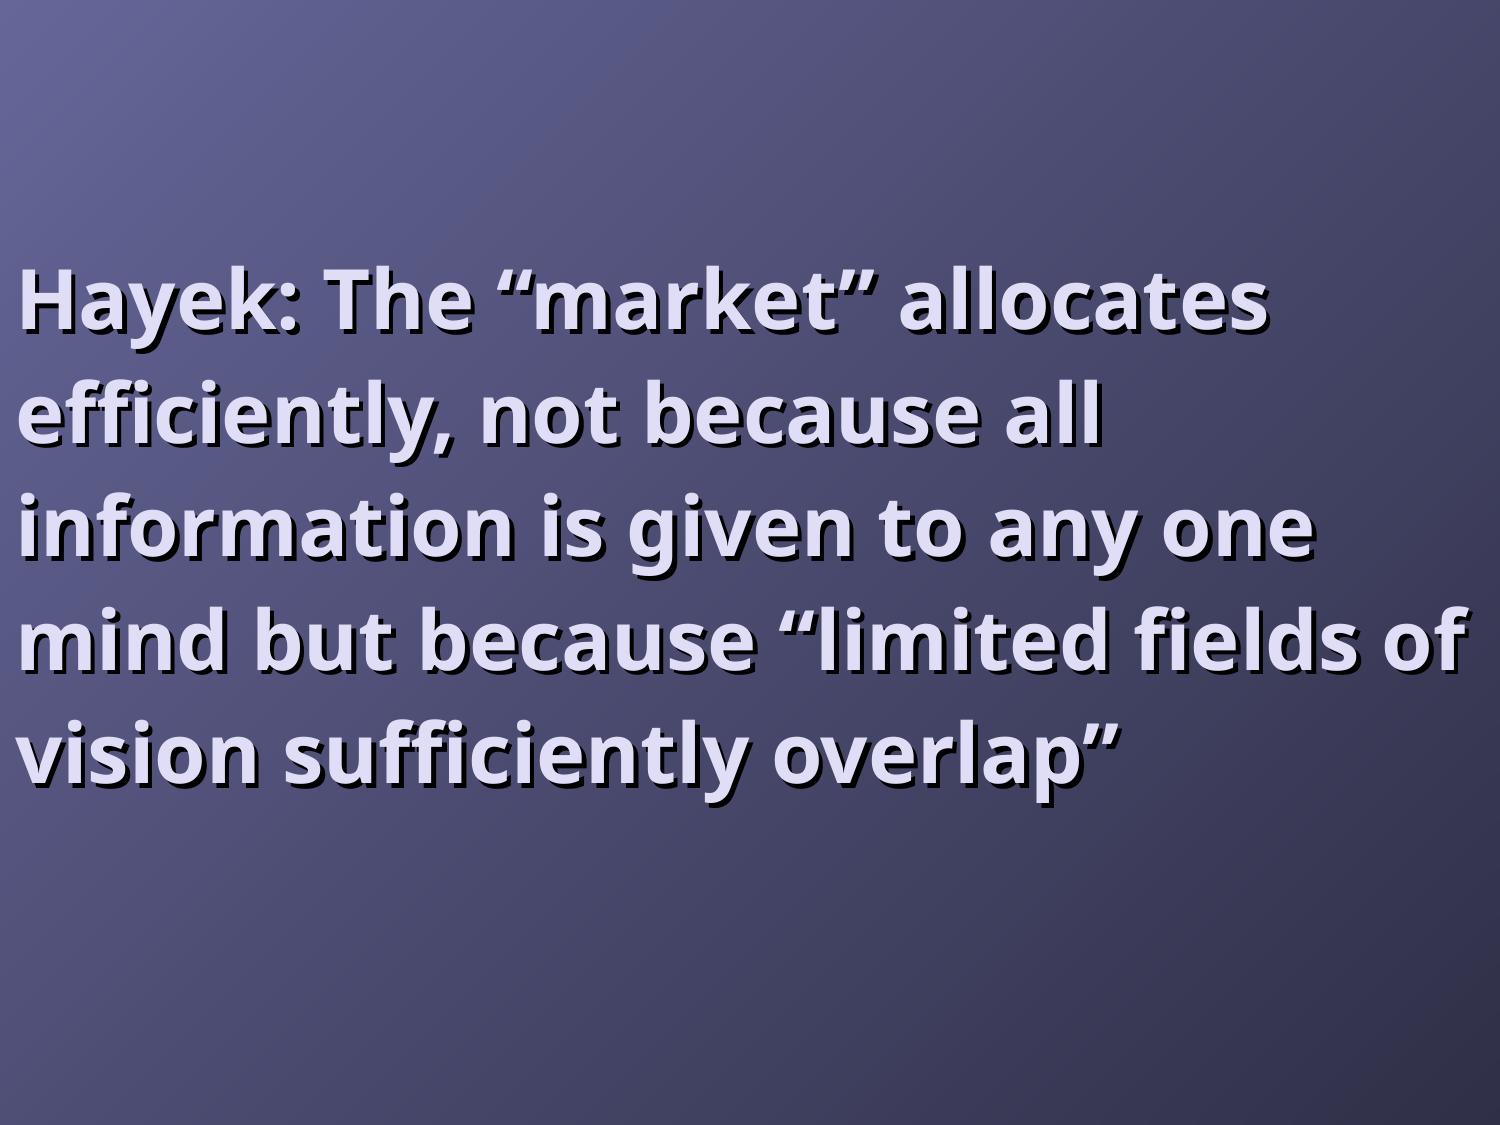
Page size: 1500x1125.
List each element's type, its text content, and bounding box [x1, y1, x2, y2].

title Hayek: The “market” allocates efficiently, not because all information is given to any one mind but because “limited fields of vision sufficiently overlap” [0, 273, 1500, 889]
